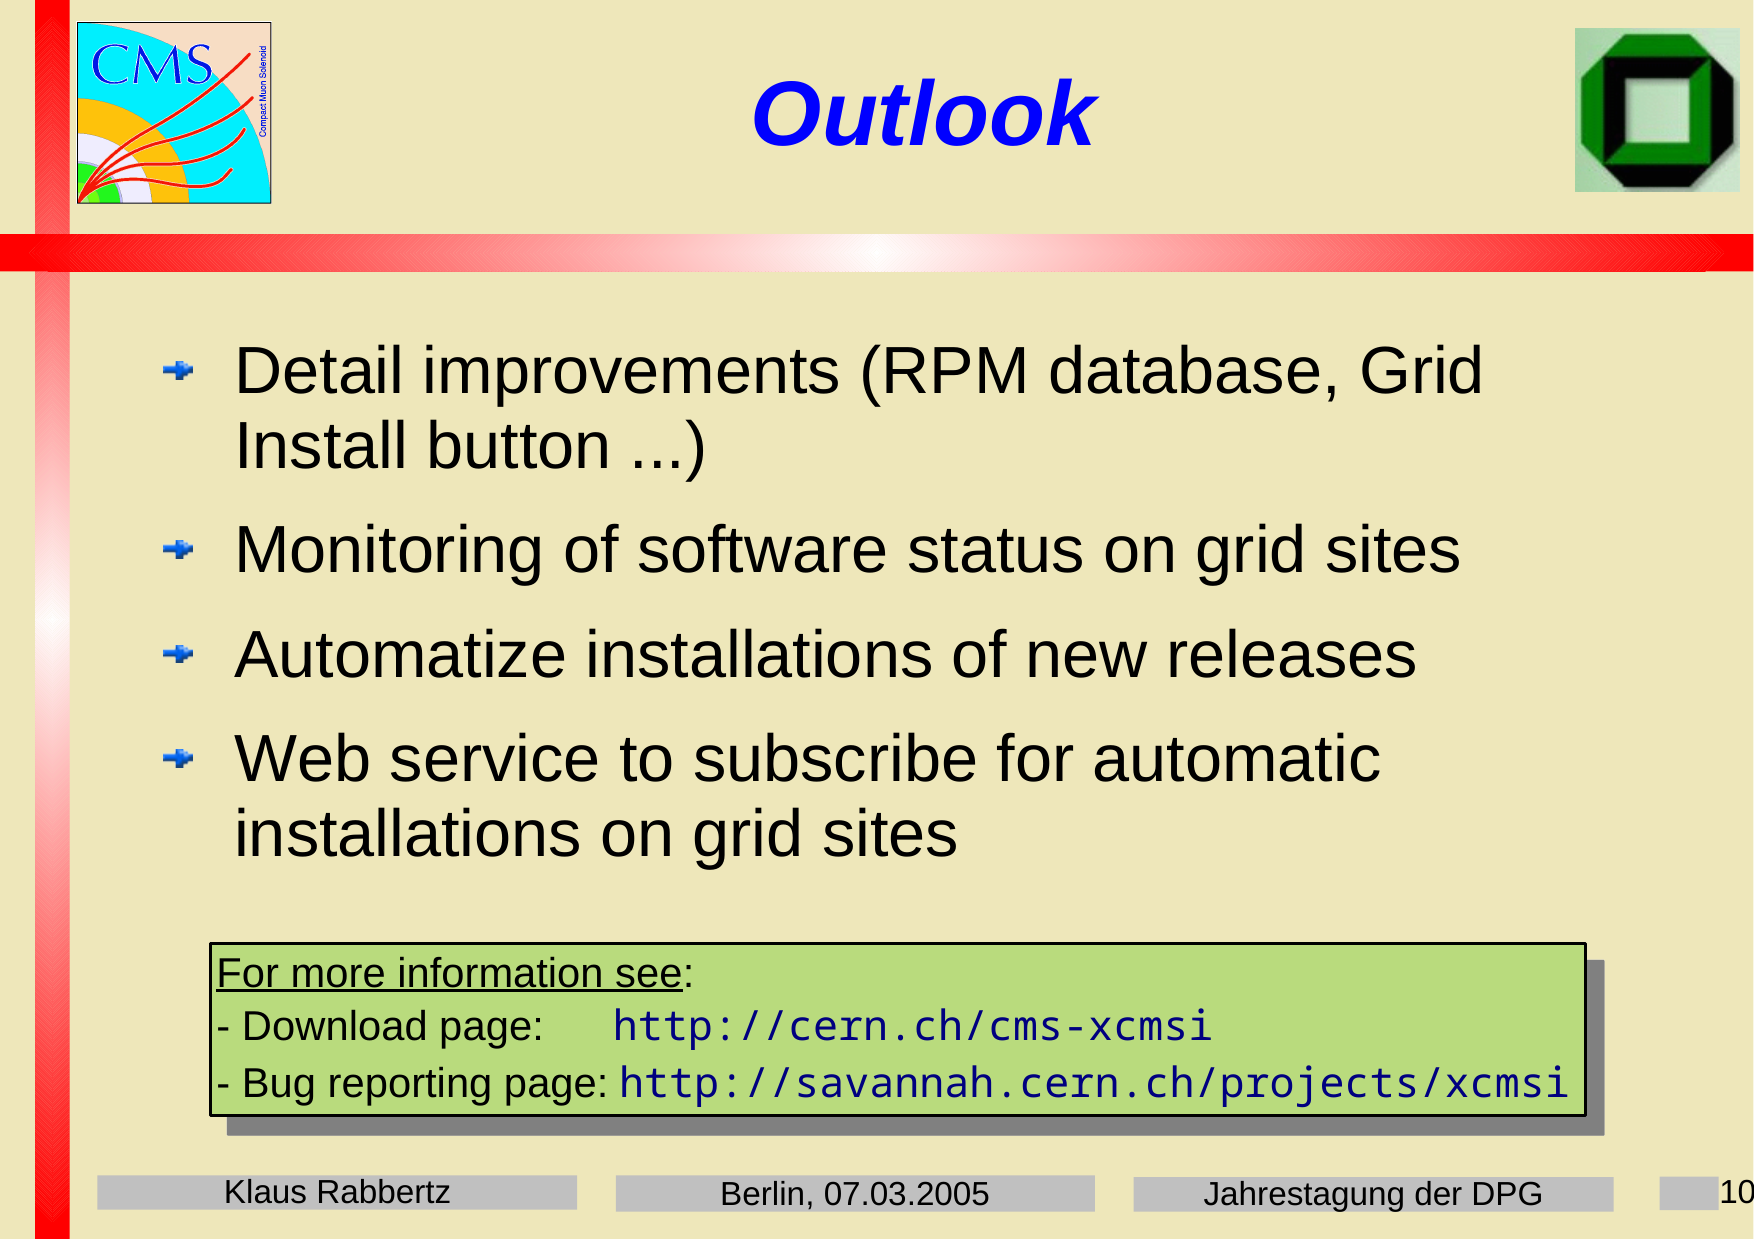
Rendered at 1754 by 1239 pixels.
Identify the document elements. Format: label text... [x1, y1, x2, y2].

picture [76, 21, 272, 204]
list Detail improvements (RPM database, Grid Install button ...) Monitoring of software status on grid sites Automatize installations of new releases Web service to subscribe for automatic installations on grid sites [151, 333, 1650, 871]
text_box For more information see: - Download page: http://cern.ch/cms-xcmsi - Bug reporting page: http://savannah.cern.ch/projects/xcmsi [210, 943, 1586, 1099]
title Outlook [282, 10, 1566, 217]
picture [1575, 28, 1740, 192]
